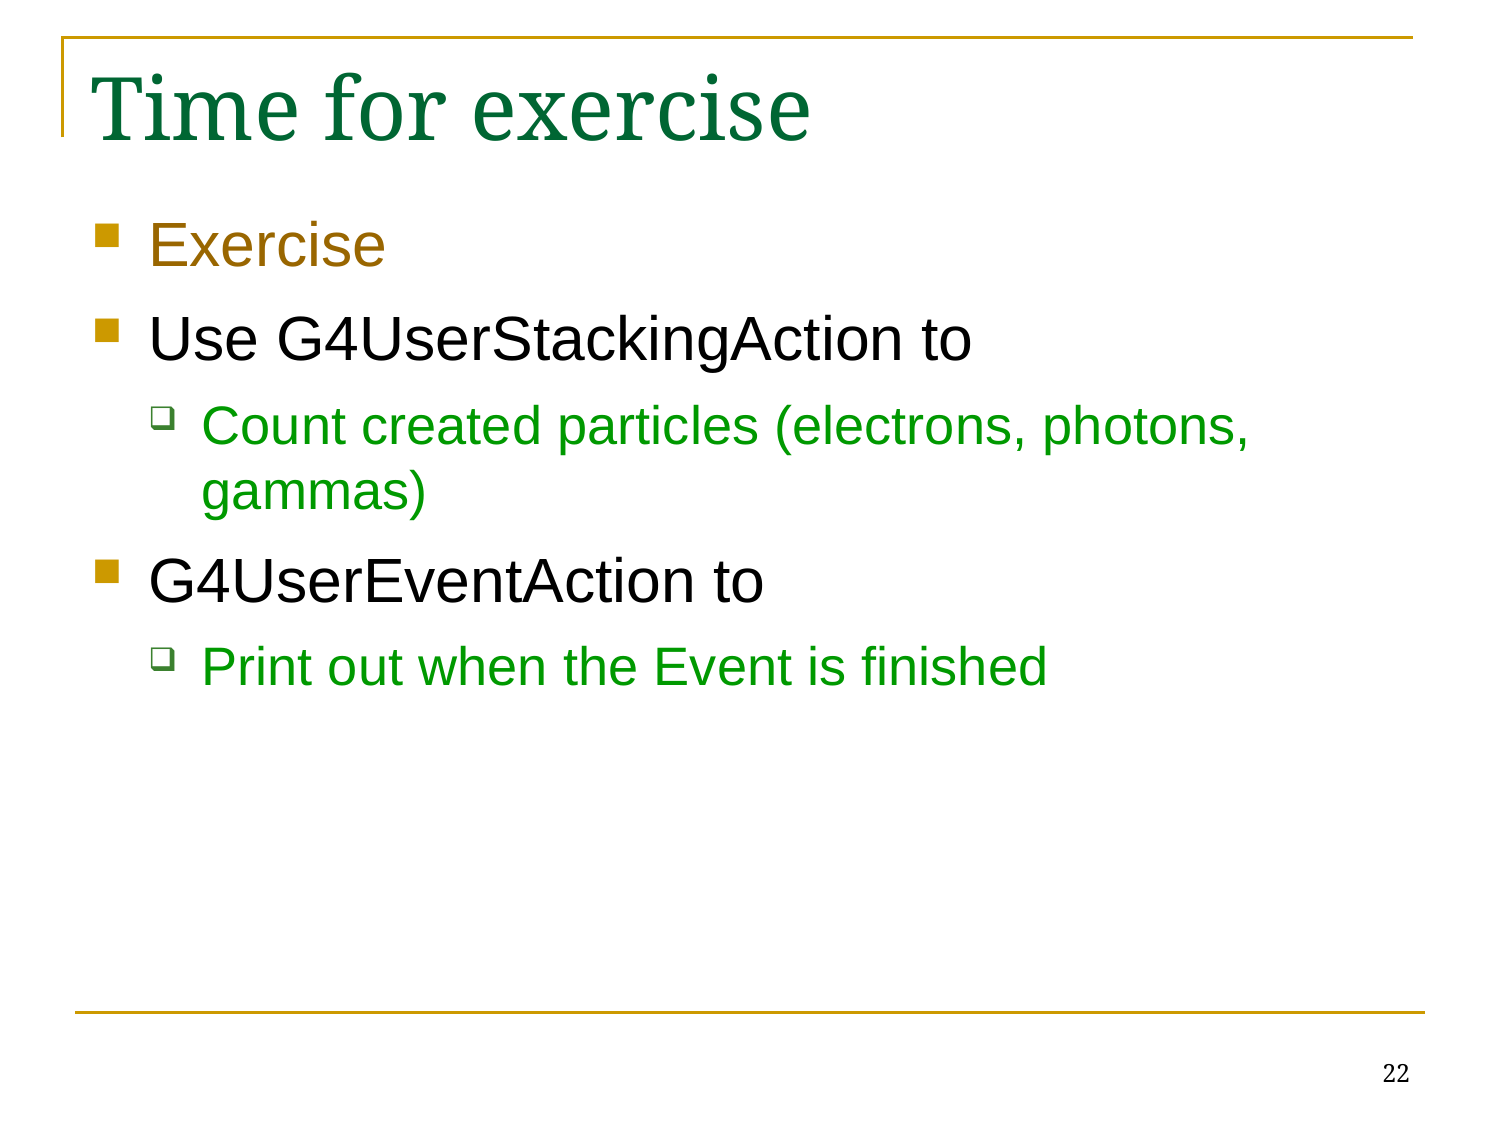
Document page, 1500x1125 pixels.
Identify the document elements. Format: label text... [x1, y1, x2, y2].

title Time for exercise [75, 45, 1426, 233]
text_box <number> [1074, 1024, 1426, 1100]
list Exercise Use G4UserStackingAction to Count created particles (electrons, photons, gammas) G4UserEventAction to Print out when the Event is finished [76, 196, 1427, 1011]
